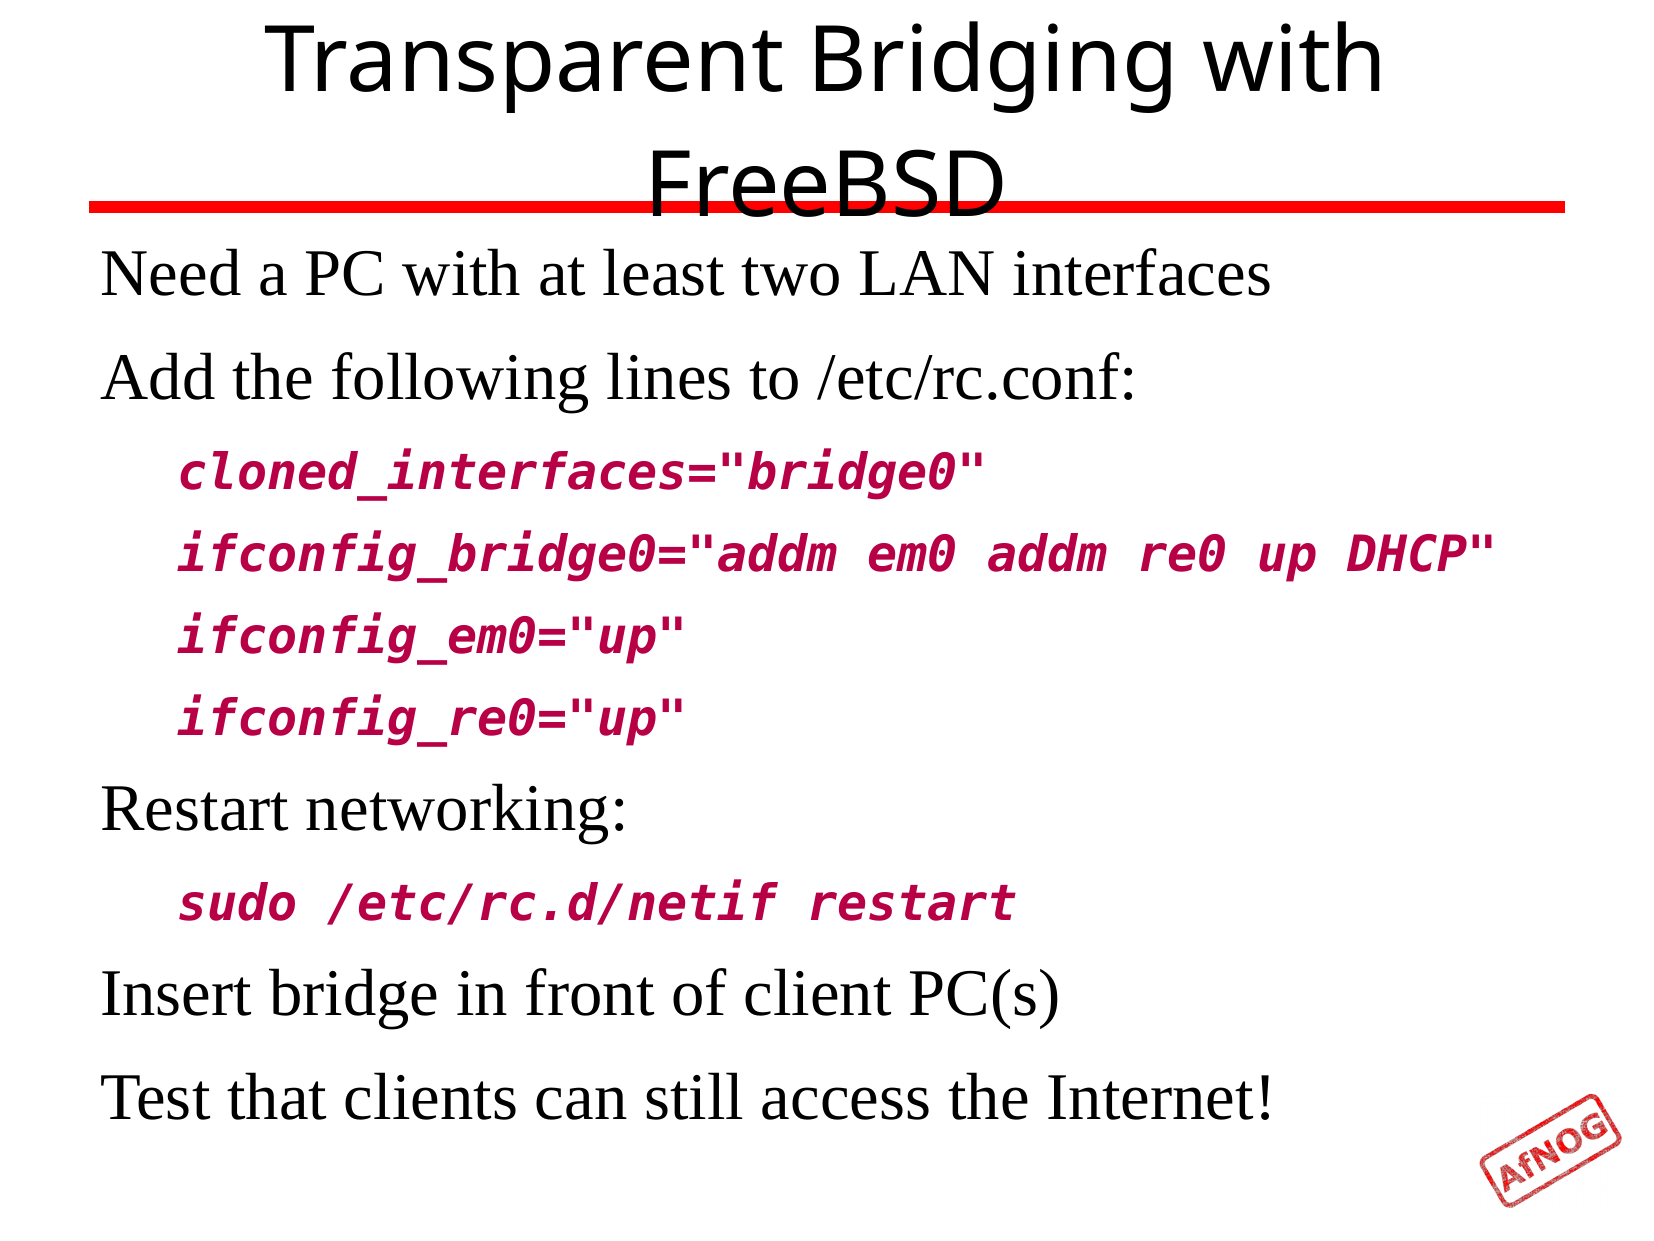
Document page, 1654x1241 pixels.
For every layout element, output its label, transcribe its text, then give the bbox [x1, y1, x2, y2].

title Transparent Bridging with FreeBSD [88, 29, 1565, 207]
picture [1476, 1090, 1625, 1211]
list Need a PC with at least two LAN interfaces Add the following lines to /etc/rc.conf: cloned_interfaces="bridge0" ifconfig_bridge0="addm em0 addm re0 up DHCP" ifconfig_em0="up" ifconfig_re0="up" Restart networking: sudo /etc/rc.d/netif restart Insert bridge in front of client PC(s) Test that clients can still access the Internet! [82, 236, 1571, 1134]
